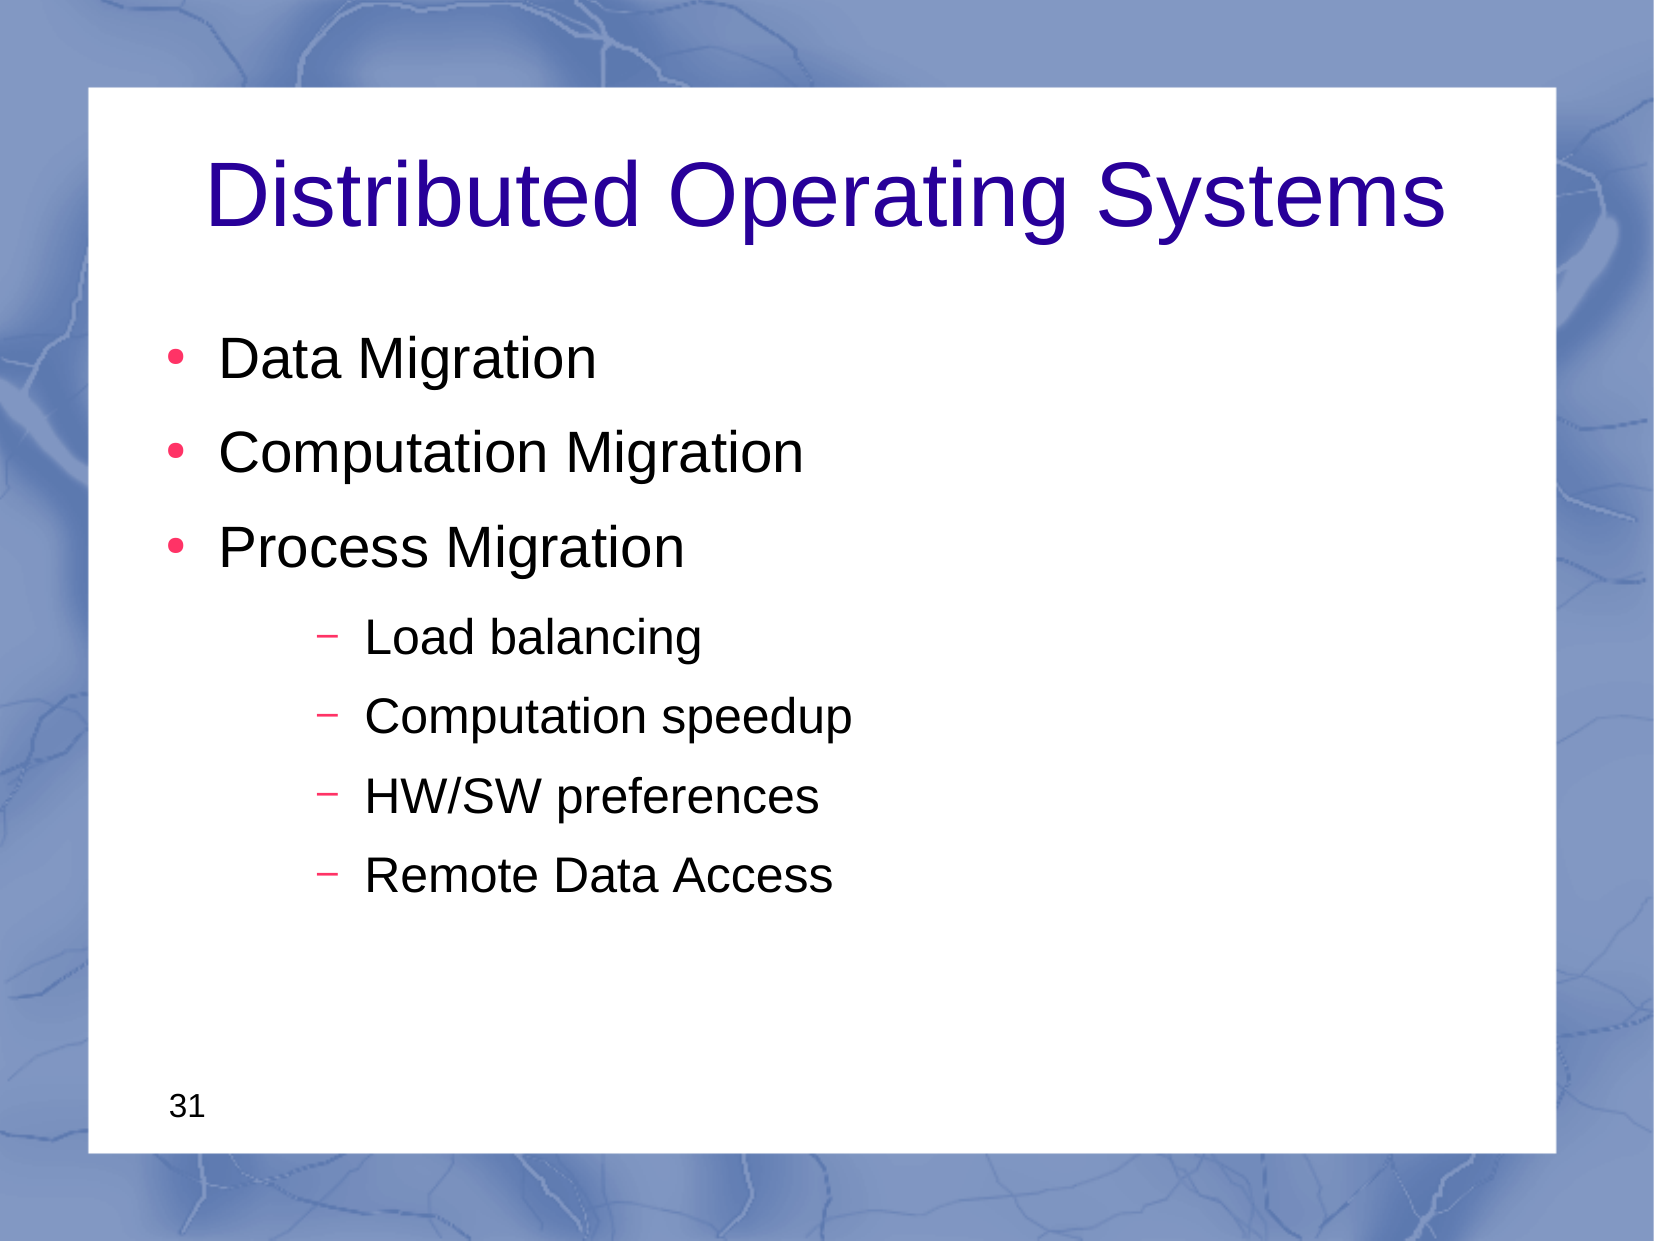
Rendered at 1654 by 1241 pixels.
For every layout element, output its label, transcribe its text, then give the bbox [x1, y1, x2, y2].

picture [0, 0, 1654, 1241]
title Distributed Operating Systems [118, 90, 1536, 298]
list Data Migration Computation Migration Process Migration Load balancing Computation speedup HW/SW preferences Remote Data Access [147, 325, 1506, 1045]
